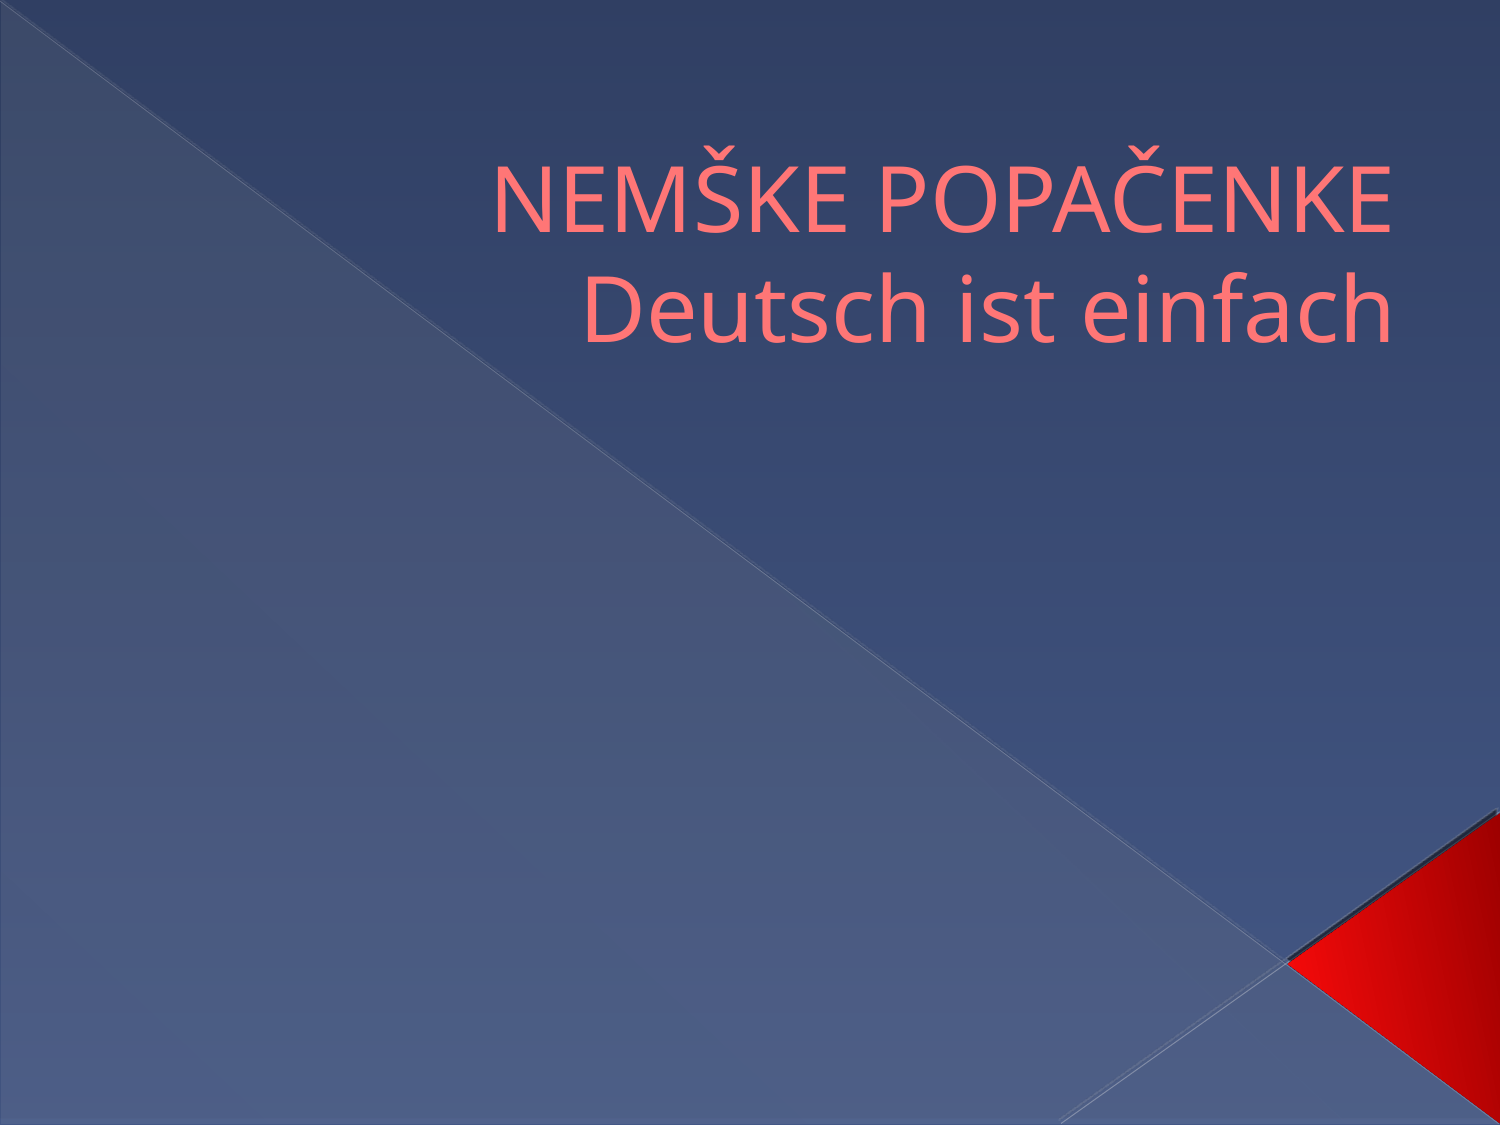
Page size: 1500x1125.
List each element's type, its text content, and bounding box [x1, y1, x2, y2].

title NEMŠKE POPAČENKE Deutsch ist einfach [88, 127, 1412, 369]
